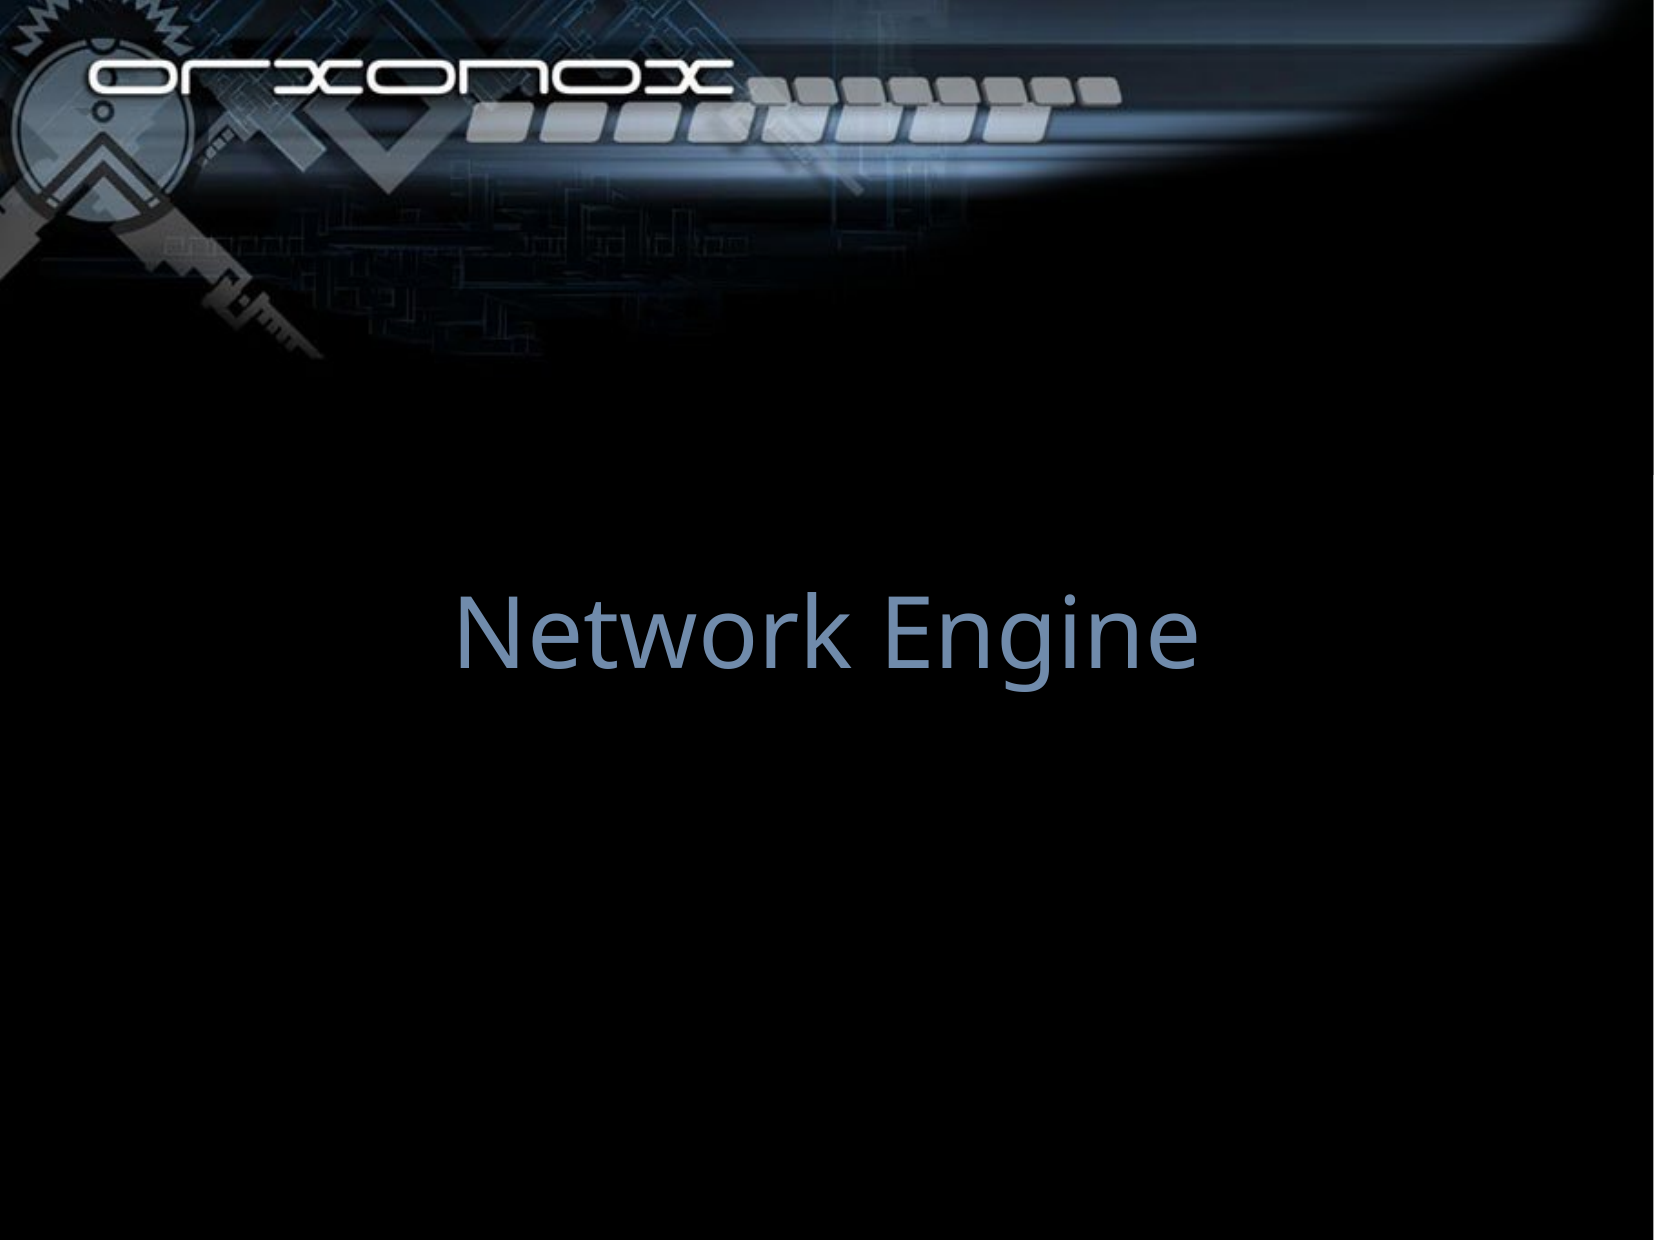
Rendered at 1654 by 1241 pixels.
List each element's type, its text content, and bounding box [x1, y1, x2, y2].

text_box Network Engine [339, 554, 1314, 686]
picture [0, 0, 1654, 475]
